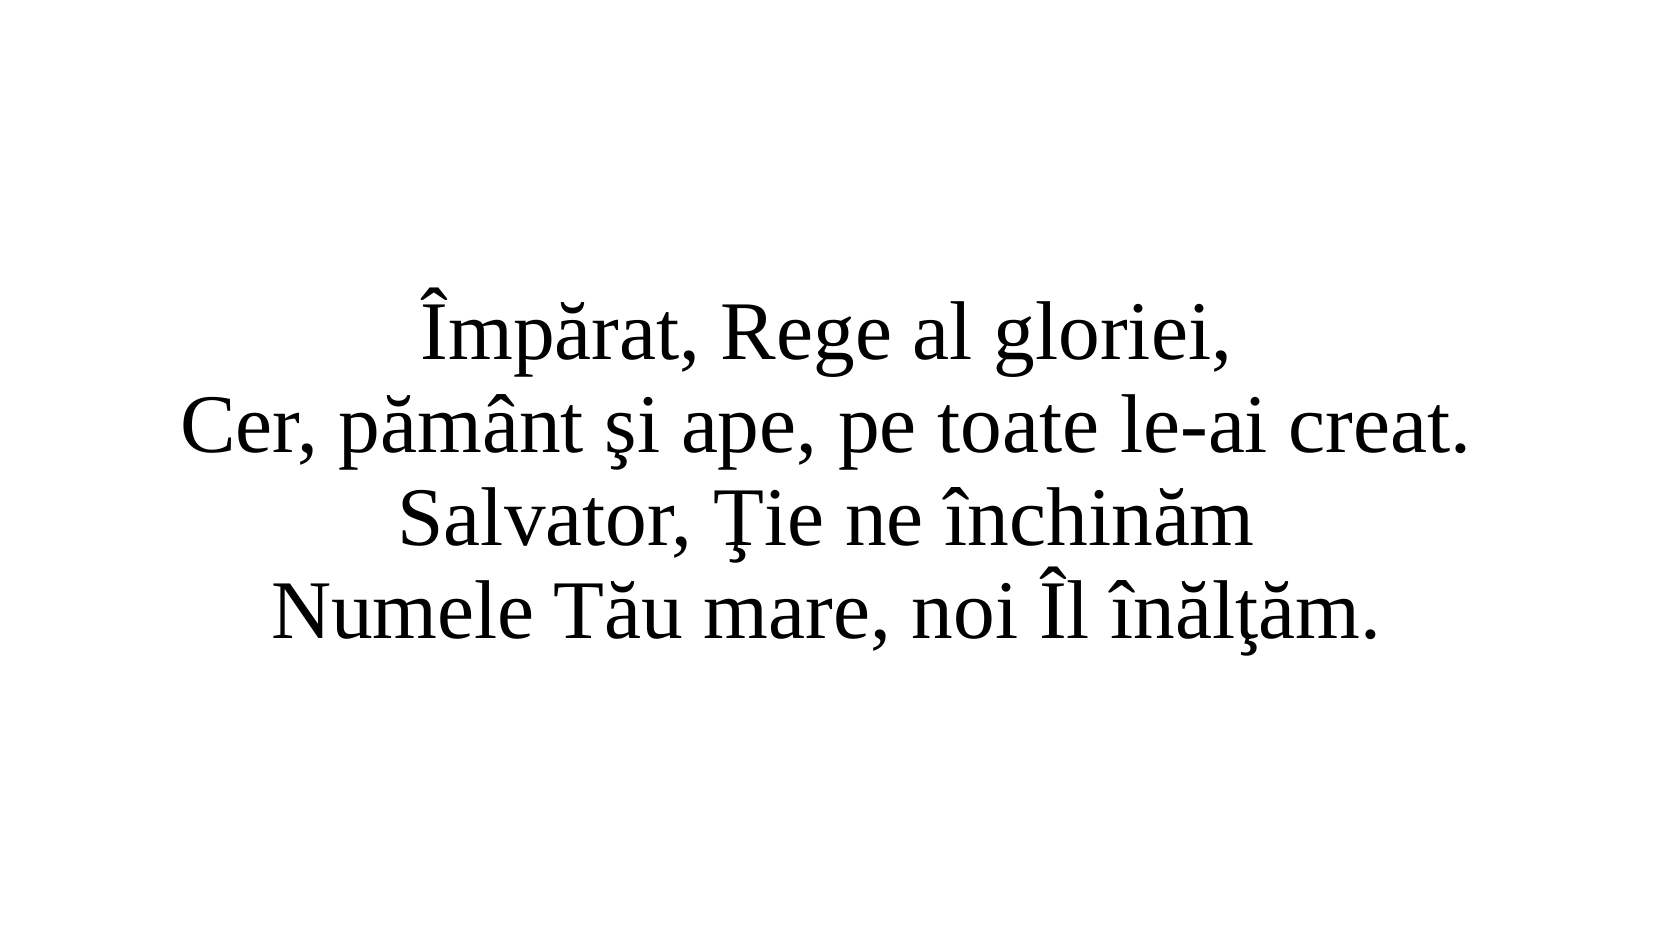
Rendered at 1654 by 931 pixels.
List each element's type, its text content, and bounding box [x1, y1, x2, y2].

subtitle Împărat, Rege al gloriei, Cer, pământ şi ape, pe toate le-ai creat. Salvator, Ţie ne închinăm Numele Tău mare, noi Îl înălţăm. [165, 205, 1489, 745]
